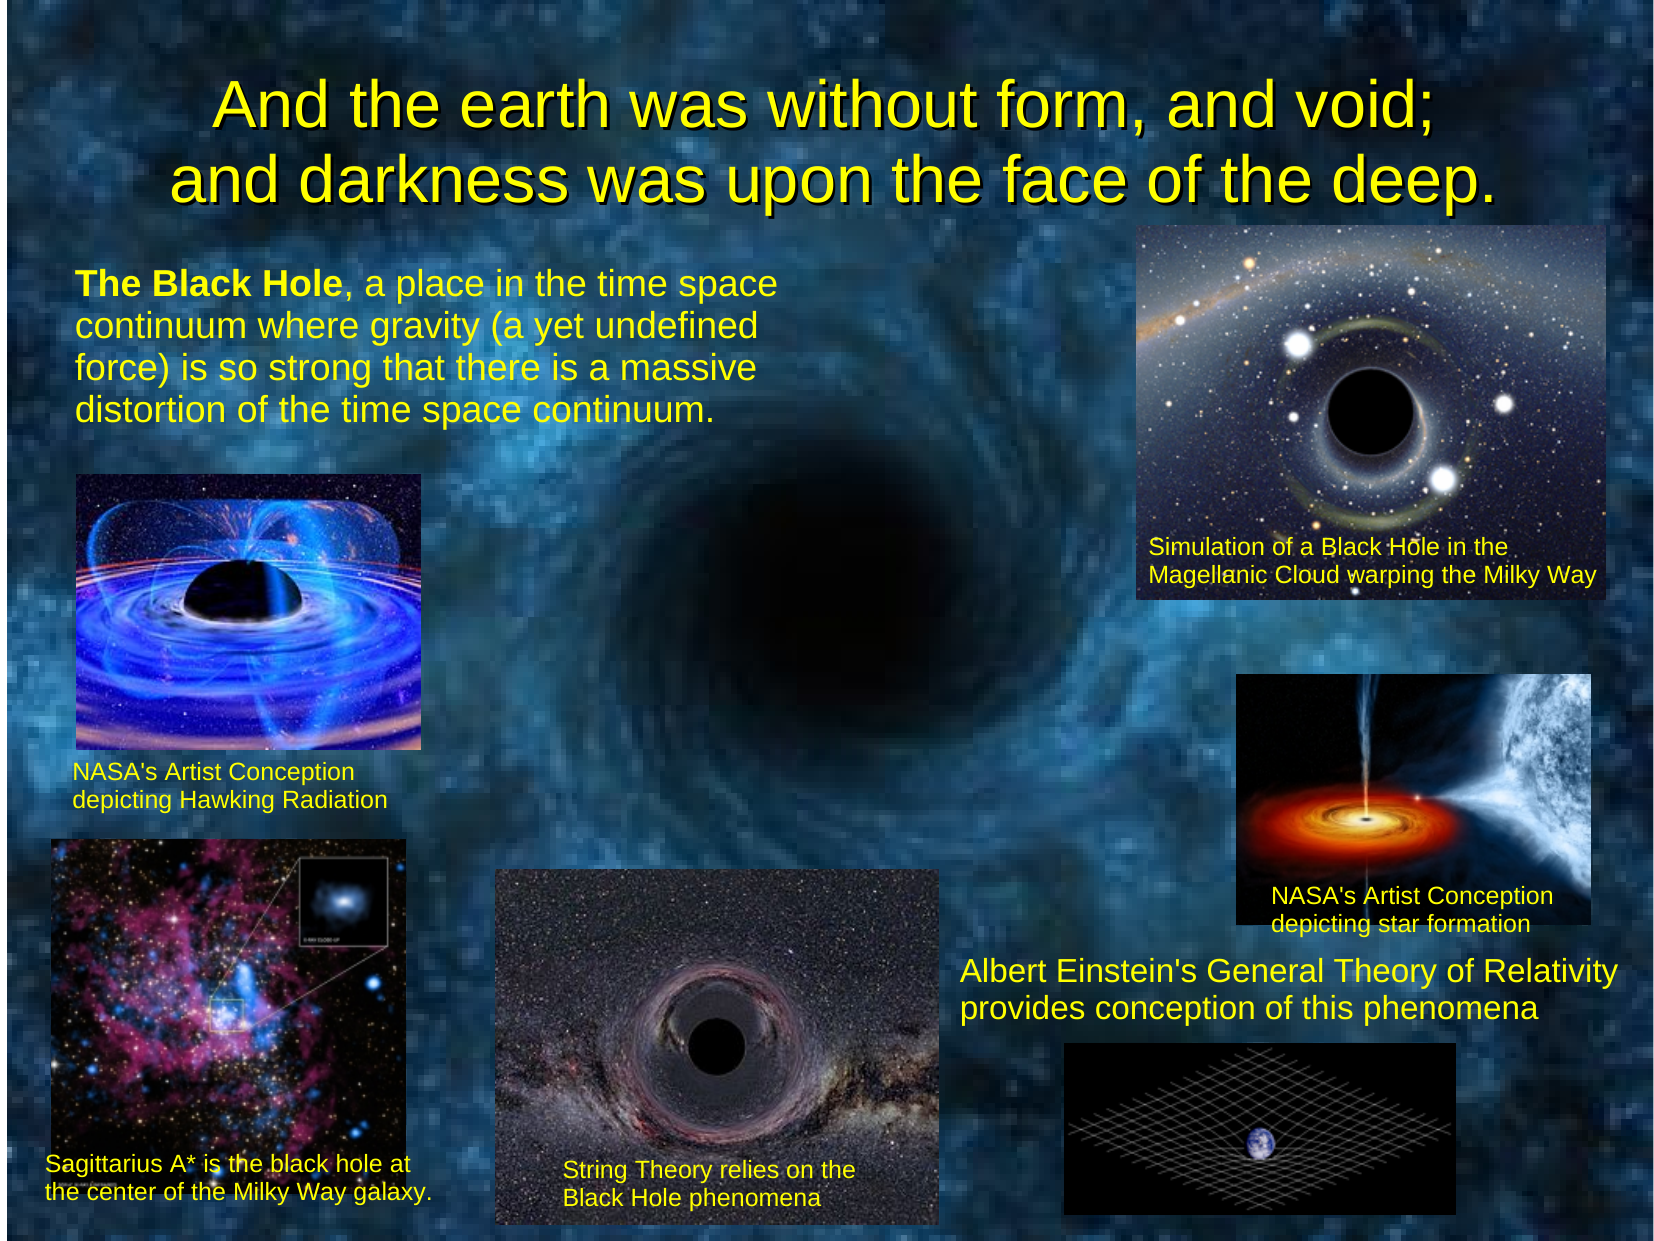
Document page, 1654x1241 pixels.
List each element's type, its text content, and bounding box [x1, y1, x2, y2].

text_box Simulation of a Black Hole in the Magellanic Cloud warping the Milky Way [1133, 525, 1629, 596]
text_box And the earth was without form, and void; and darkness was upon the face of the deep. [105, 60, 1546, 225]
text_box Sagittarius A* is the black hole at the center of the Milky Way galaxy. [30, 1142, 465, 1214]
text_box NASA's Artist Conception depicting star formation [1256, 874, 1620, 946]
picture [7, 0, 1654, 1241]
text_box Albert Einstein's General Theory of Relativity provides conception of this phenomena [945, 945, 1645, 1035]
text_box String Theory relies on the Black Hole phenomena [547, 1147, 911, 1219]
text_box The Black Hole, a place in the time space continuum where gravity (a yet undefined force) is so strong that there is a massive distortion of the time space continuum. [60, 255, 811, 440]
text_box NASA's Artist Conception depicting Hawking Radiation [57, 750, 421, 822]
